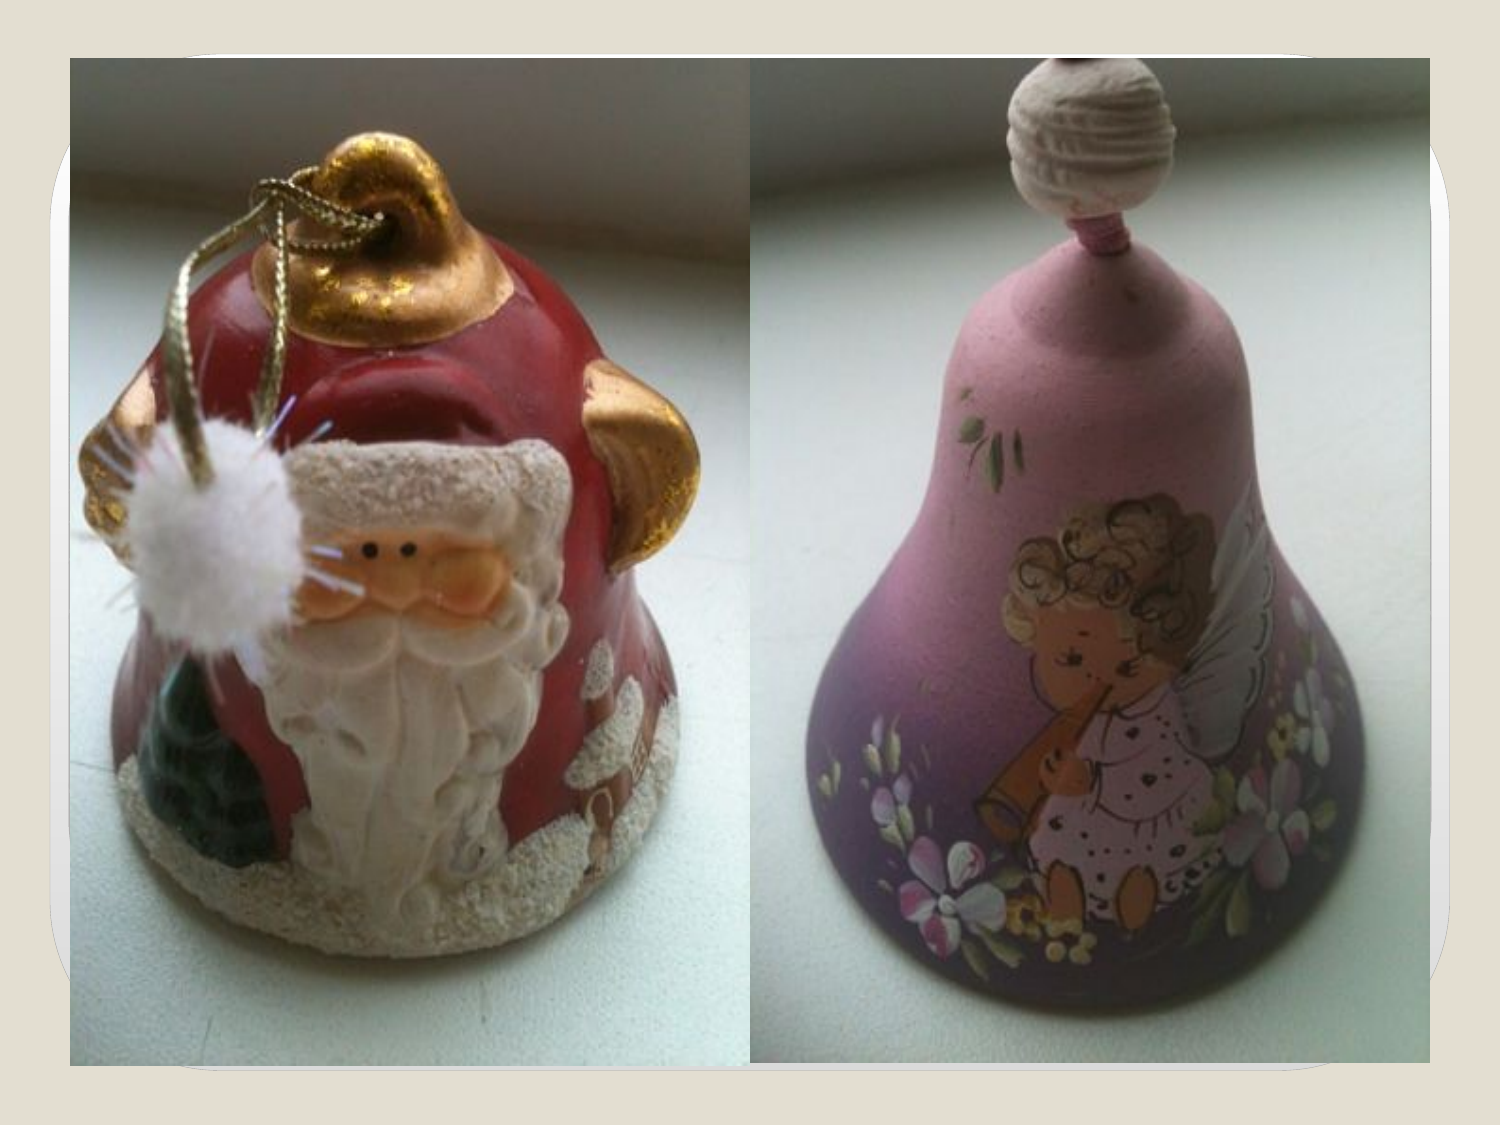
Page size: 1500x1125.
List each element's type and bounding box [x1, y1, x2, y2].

picture [70, 58, 1430, 1066]
